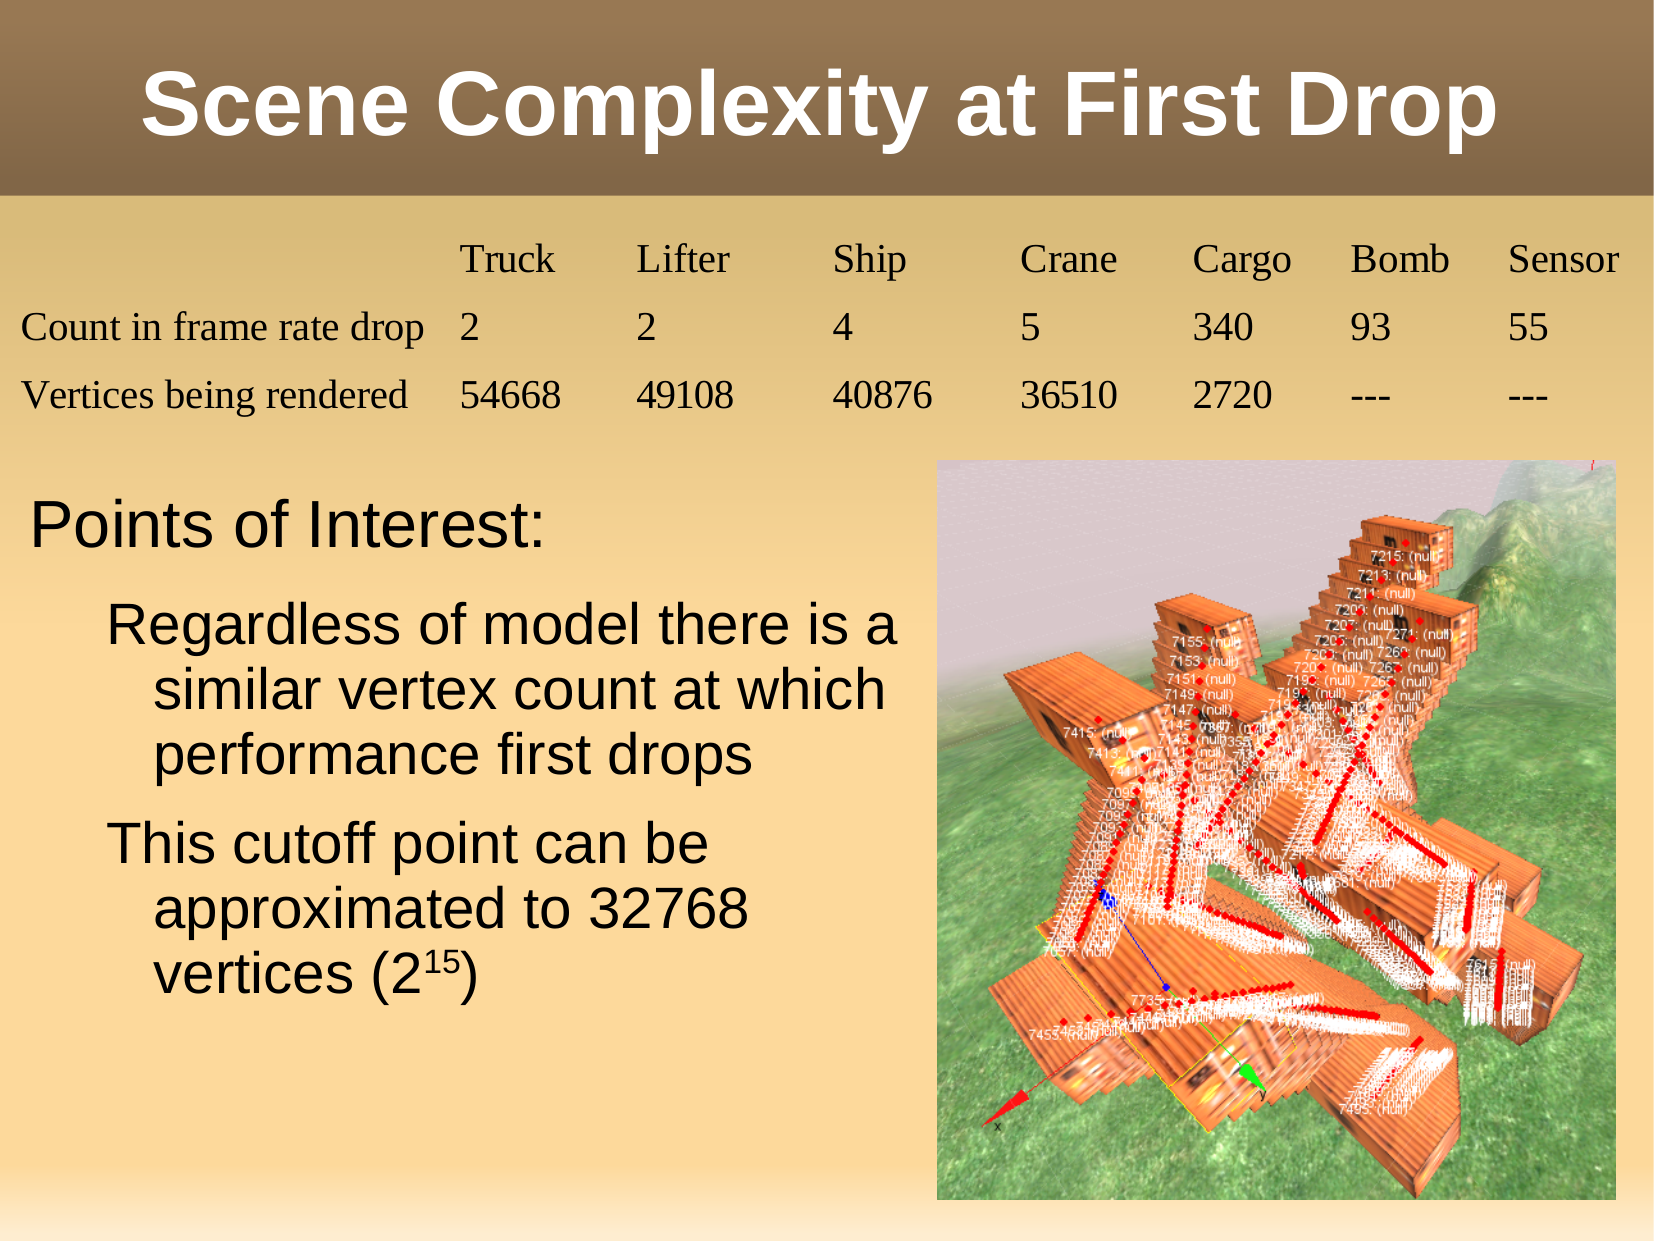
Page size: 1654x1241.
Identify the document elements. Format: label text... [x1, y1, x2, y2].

title Scene Complexity at First Drop [76, 7, 1565, 200]
chart [8, 225, 1654, 515]
list Points of Interest: Regardless of model there is a similar vertex count at which performance first drops This cutoff point can be approximated to 32768 vertices (215) [11, 515, 901, 1241]
picture [901, 460, 1654, 1241]
picture [0, 0, 1654, 1241]
